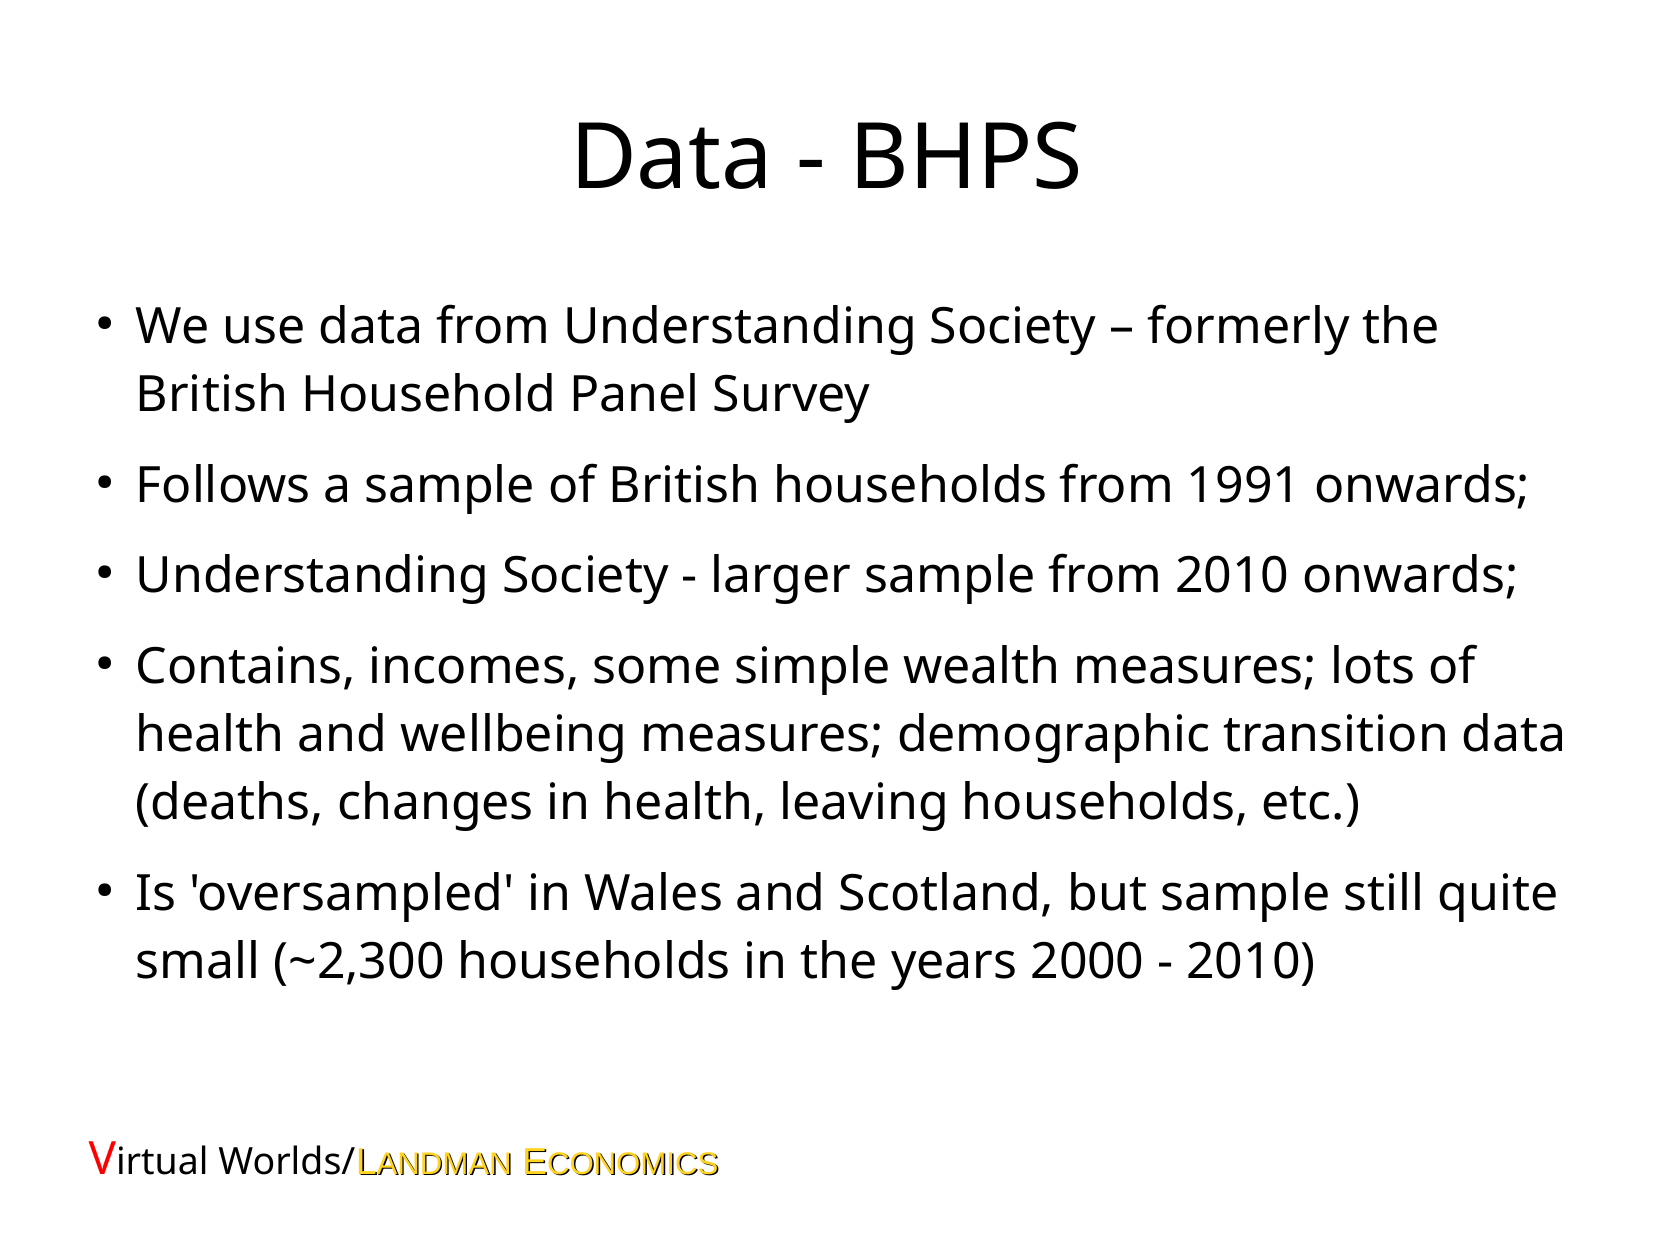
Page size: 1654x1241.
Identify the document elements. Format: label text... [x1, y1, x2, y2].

list We use data from Understanding Society – formerly the British Household Panel Survey Follows a sample of British households from 1991 onwards; Understanding Society - larger sample from 2010 onwards; Contains, incomes, some simple wealth measures; lots of health and wellbeing measures; demographic transition data (deaths, changes in health, leaving households, etc.) Is 'oversampled' in Wales and Scotland, but sample still quite small (~2,300 households in the years 2000 - 2010) [82, 290, 1571, 1010]
title Data - BHPS [82, 49, 1571, 257]
